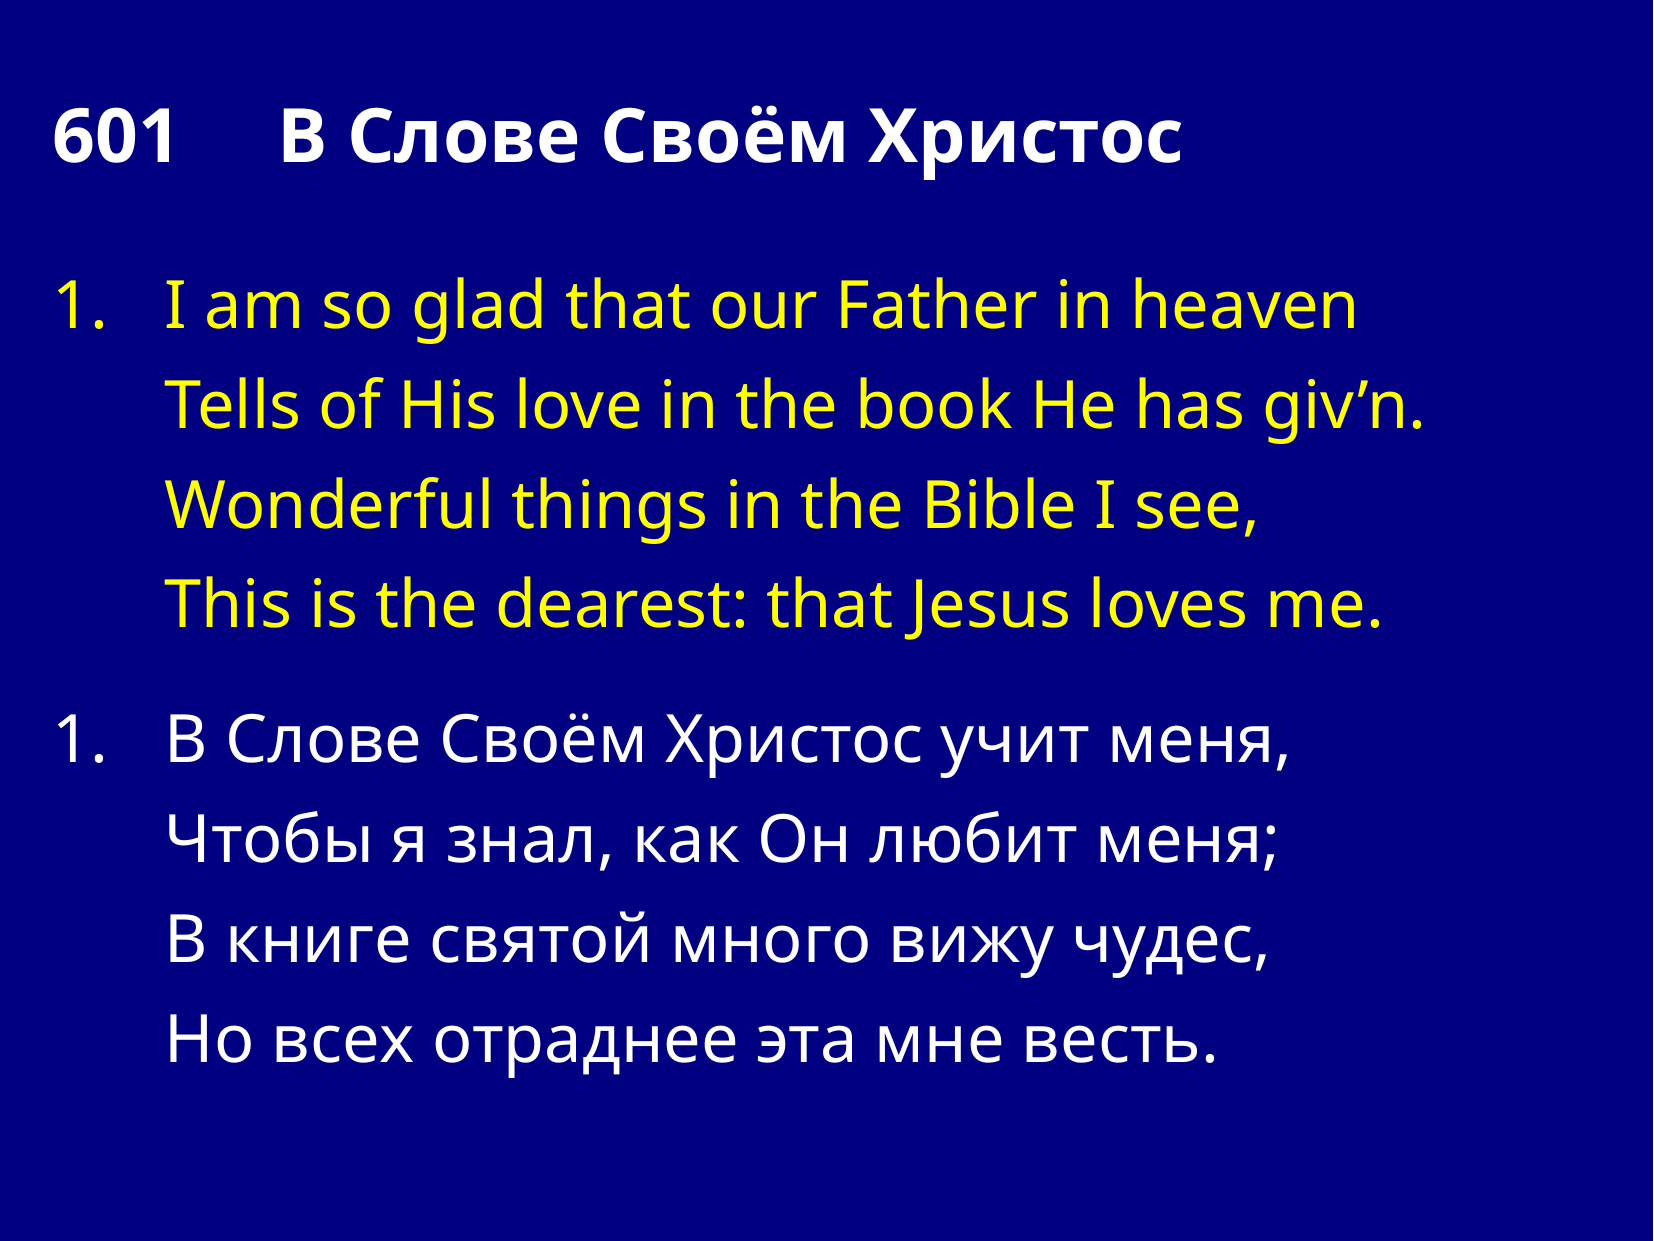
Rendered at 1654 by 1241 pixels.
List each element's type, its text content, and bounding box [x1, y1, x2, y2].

text_box 601 В Слове Своём Христос [37, 75, 1576, 188]
text_box 1. В Слове Своём Христос учит меня, Чтобы я знал, как Он любит меня; В книге святой много вижу чудес, Но всех отраднее эта мне весть. [37, 675, 1576, 1163]
text_box 1. I am so glad that our Father in heaven Tells of His love in the book He has giv’n. Wonderful things in the Bible I see, This is the dearest: that Jesus loves me. [37, 150, 1653, 638]
